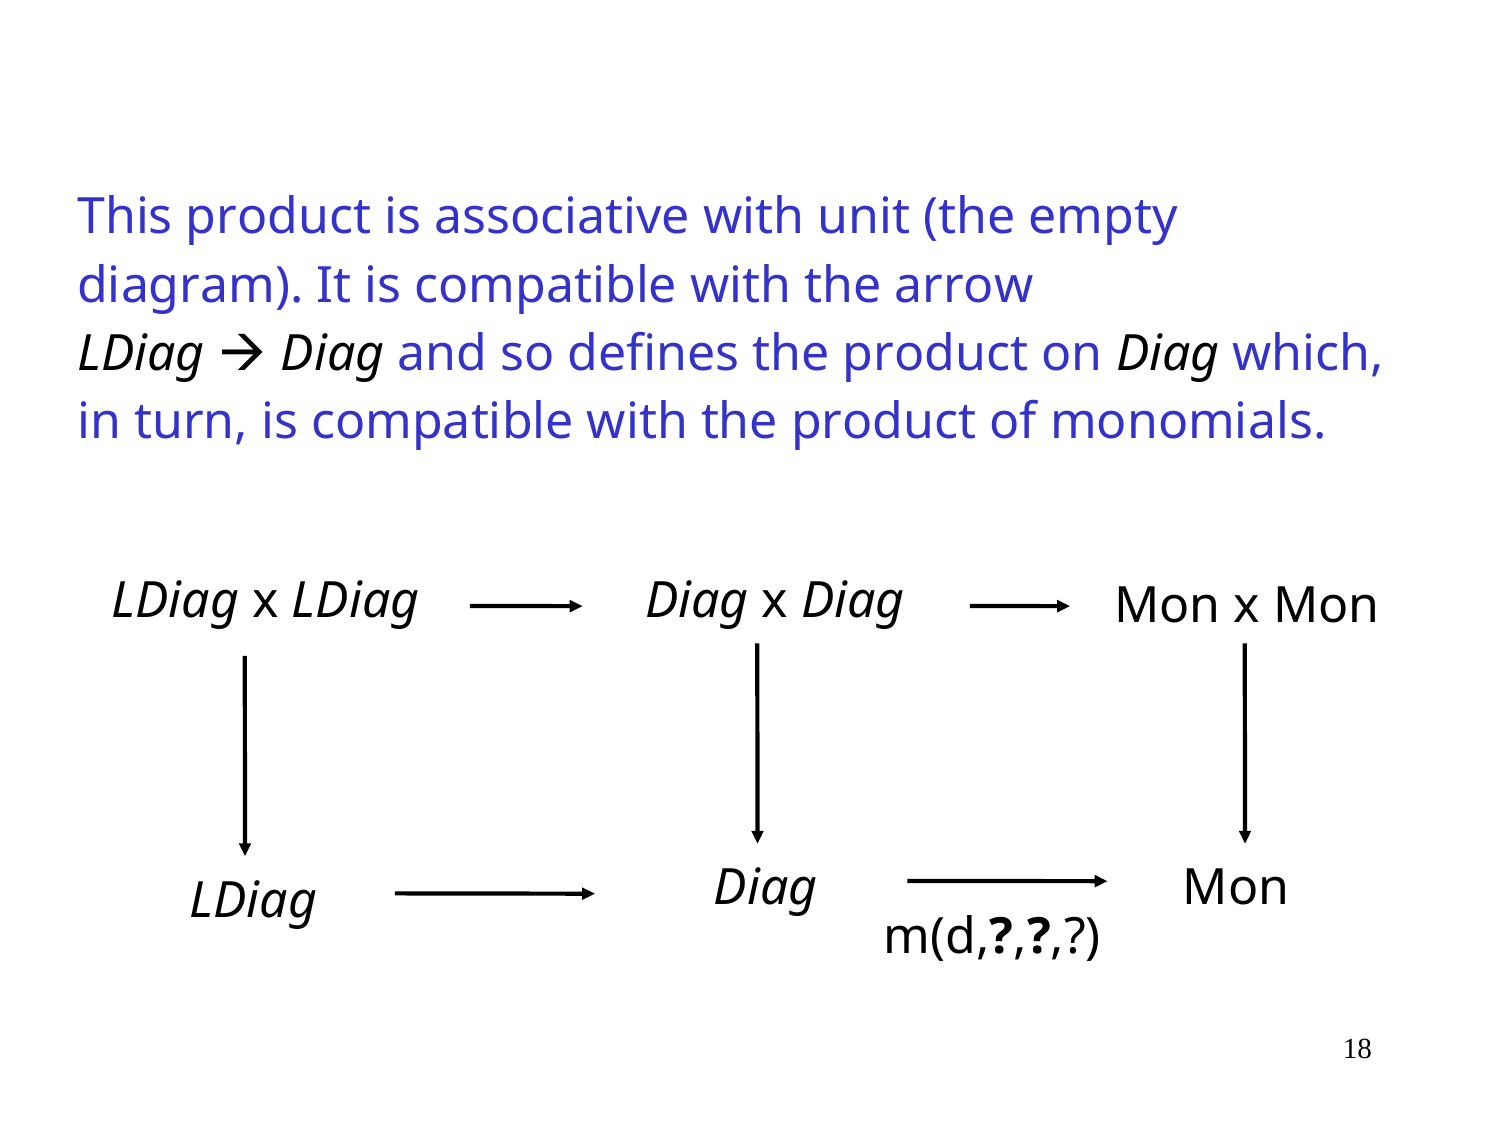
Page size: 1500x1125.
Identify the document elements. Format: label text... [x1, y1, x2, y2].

text_box Diag x Diag [630, 555, 920, 640]
text_box Diag [698, 843, 833, 928]
text_box LDiag x LDiag [96, 555, 435, 640]
text_box m(d,?,?,?) [869, 892, 1168, 968]
text_box Mon x Mon [1099, 561, 1395, 645]
text_box LDiag [174, 855, 333, 940]
text_box This product is associative with unit (the empty diagram). It is compatible with the arrow LDiag  Diag and so defines the product on Diag which, in turn, is compatible with the product of monomials. [62, 172, 1447, 462]
text_box Mon [1167, 843, 1305, 928]
